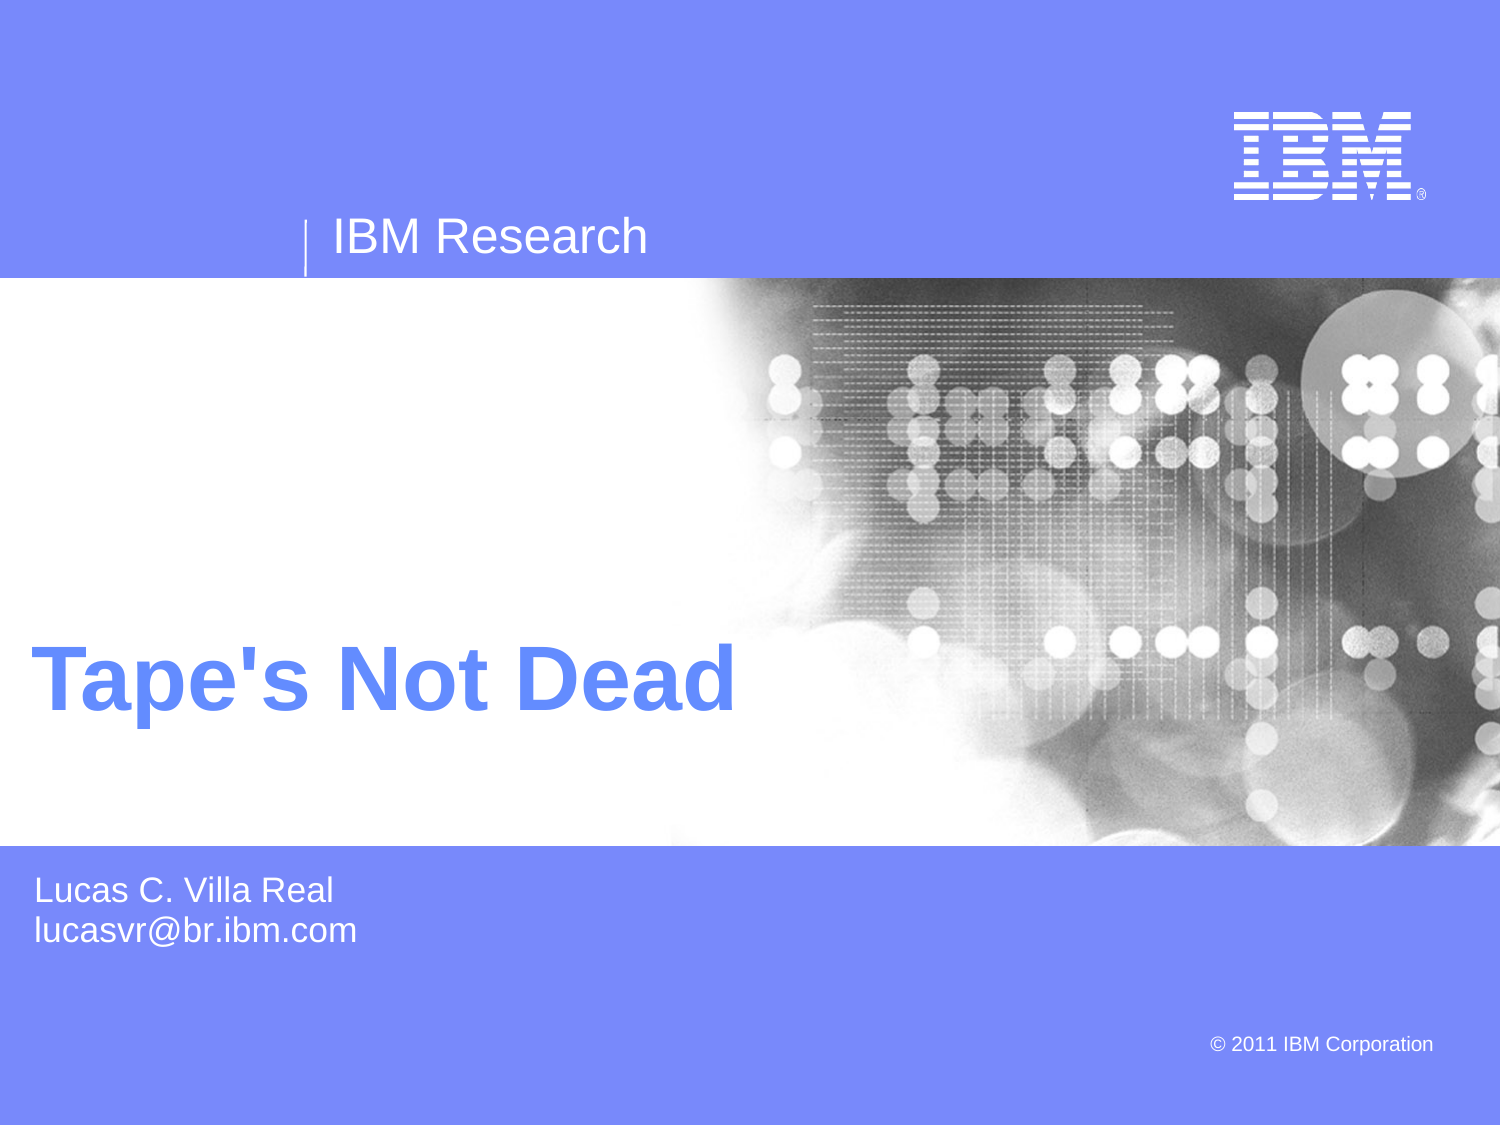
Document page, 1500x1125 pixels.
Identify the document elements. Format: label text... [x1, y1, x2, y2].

picture [1234, 112, 1426, 200]
text_box Lucas C. Villa Real lucasvr@br.ibm.com [19, 862, 1489, 1012]
title Tape's Not Dead [16, 553, 963, 778]
picture [0, 278, 1500, 846]
